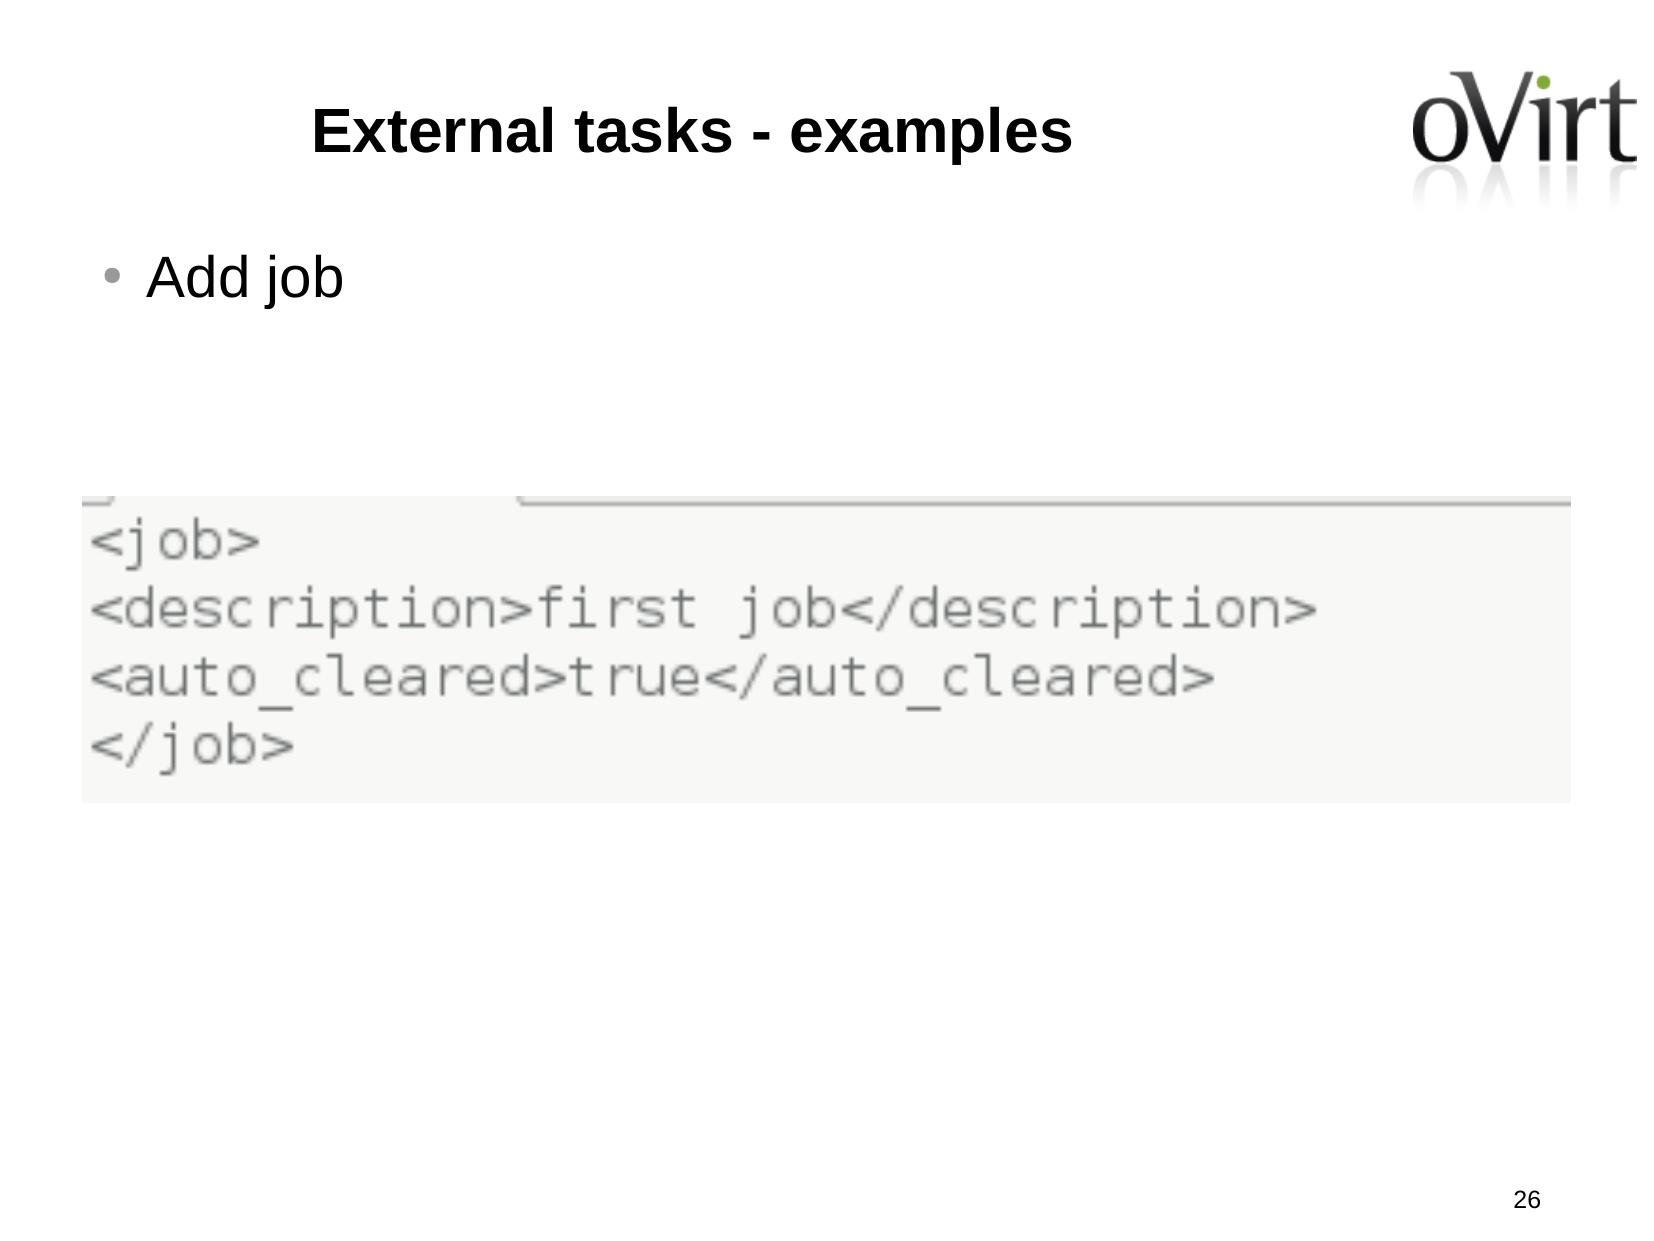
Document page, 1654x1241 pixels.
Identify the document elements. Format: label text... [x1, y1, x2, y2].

picture [82, 496, 1571, 804]
title External tasks - examples [82, 37, 1303, 226]
list Add job [86, 244, 1576, 1039]
picture [1413, 63, 1637, 212]
